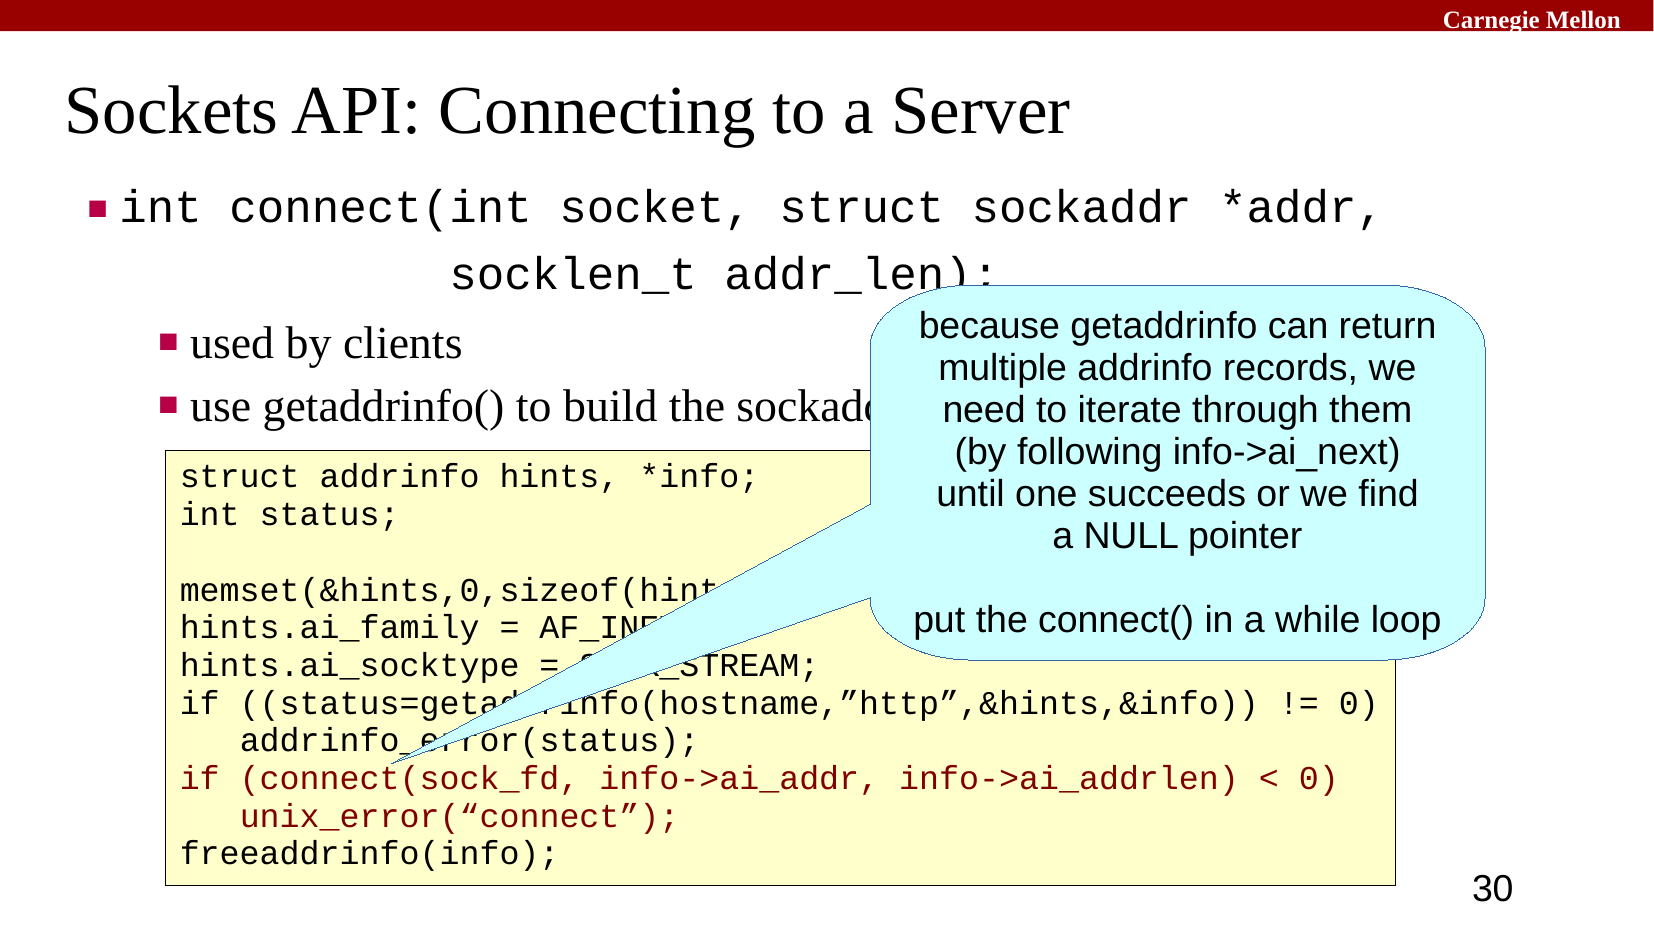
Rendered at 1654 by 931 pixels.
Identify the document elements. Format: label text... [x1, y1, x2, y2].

text_box struct addrinfo hints, *info; int status; memset(&hints,0,sizeof(hints)); hints.ai_family = AF_INET; hints.ai_socktype = SOCK_STREAM; if ((status=getaddrinfo(hostname,”http”,&hints,&info)) != 0) addrinfo_error(status); if (connect(sock_fd, info->ai_addr, info->ai_addrlen) < 0) unix_error(“connect”); freeaddrinfo(info); [165, 450, 1396, 886]
list int connect(int socket, struct sockaddr *addr, socklen_t addr_len); used by clients use getaddrinfo() to build the sockaddr for you: [71, 184, 1576, 541]
title Sockets API: Connecting to a Server [64, 58, 1576, 163]
text_box because getaddrinfo can return multiple addrinfo records, we need to iterate through them (by following info->ai_next) until one succeeds or we find a NULL pointer put the connect() in a while loop [391, 285, 1486, 764]
